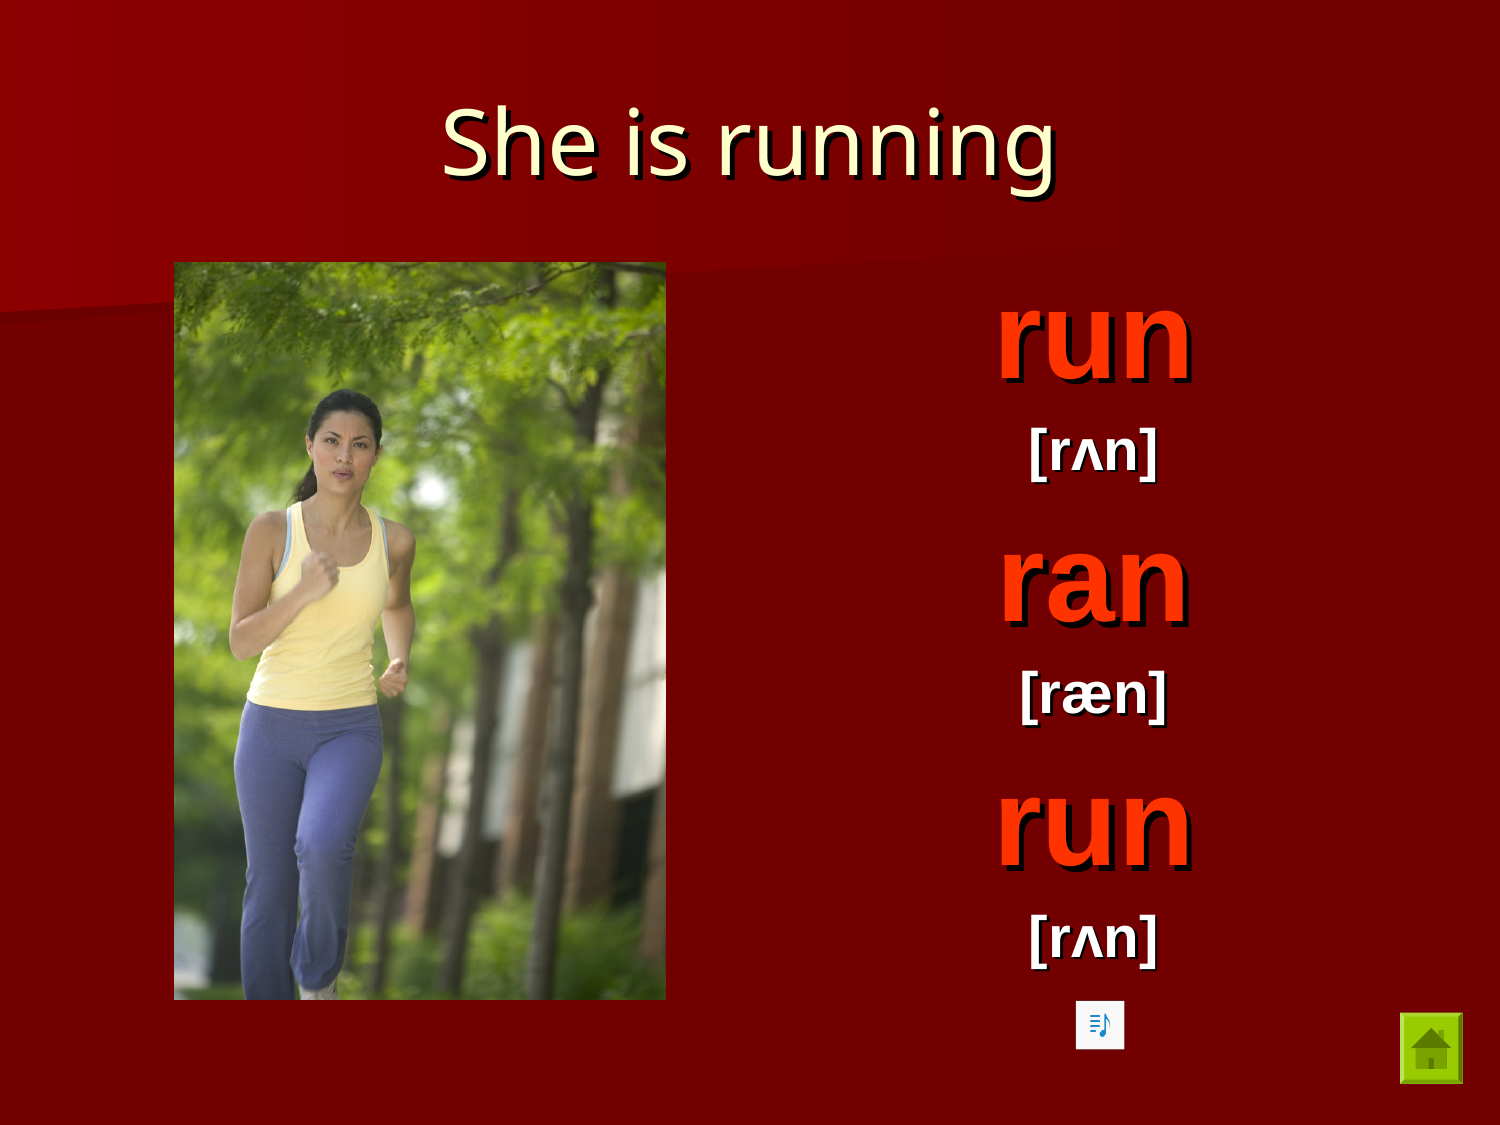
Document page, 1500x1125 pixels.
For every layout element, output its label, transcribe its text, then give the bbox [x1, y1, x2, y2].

text_box [1401, 1012, 1463, 1084]
picture [174, 262, 666, 1000]
text_box [1074, 999, 1126, 1051]
title She is running [75, 45, 1426, 233]
list run [rʌn] ran [ræn] run [rʌn] [762, 262, 1426, 1000]
